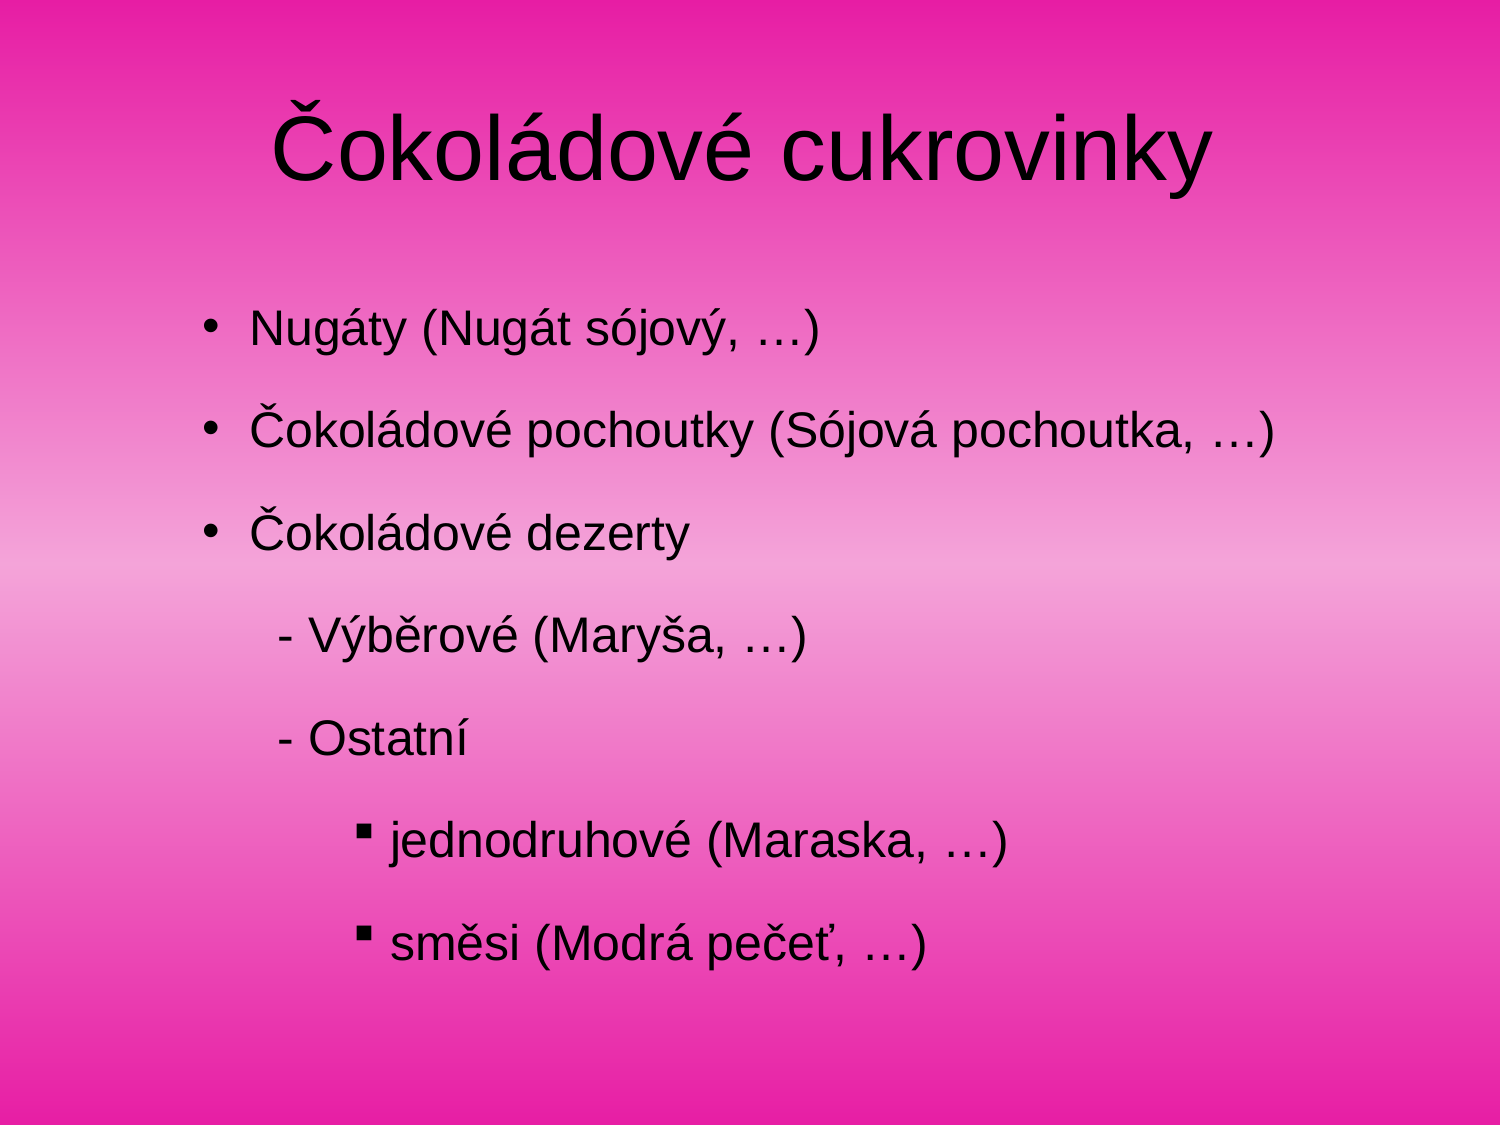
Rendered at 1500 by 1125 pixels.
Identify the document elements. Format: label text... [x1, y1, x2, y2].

list Nugáty (Nugát sójový, …) Čokoládové pochoutky (Sójová pochoutka, …) Čokoládové dezerty - Výběrové (Maryša, …) - Ostatní jednodruhové (Maraska, …) směsi (Modrá pečeť, …) [112, 257, 1388, 1079]
title Čokoládové cukrovinky [105, 81, 1381, 207]
